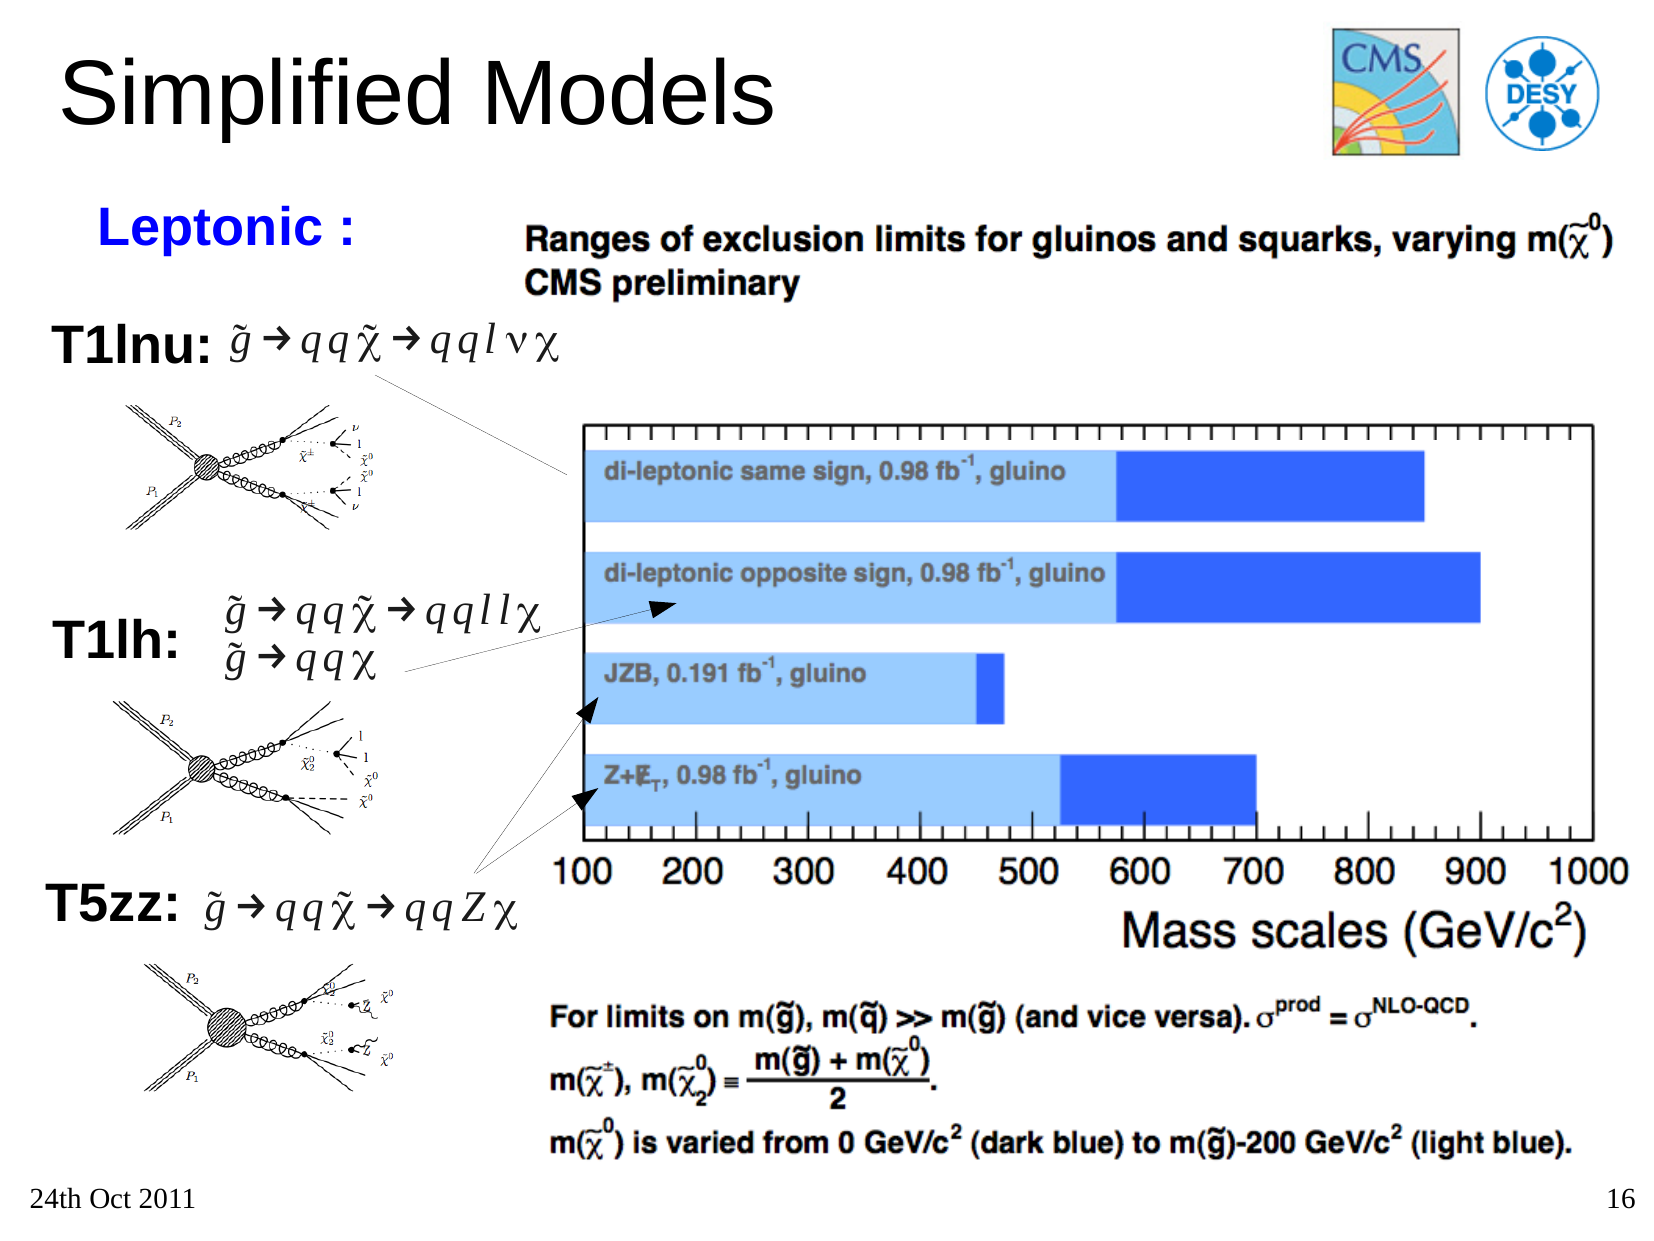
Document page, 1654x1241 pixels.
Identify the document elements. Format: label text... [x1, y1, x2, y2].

chart [229, 315, 569, 365]
title Simplified Models [58, 23, 1547, 162]
picture [567, 411, 1620, 850]
picture [1323, 21, 1474, 160]
text_box T1lh: [37, 601, 197, 678]
text_box Leptonic : [82, 188, 469, 295]
chart [211, 585, 552, 683]
picture [1484, 36, 1601, 151]
picture [515, 193, 1641, 311]
picture [127, 946, 407, 1097]
text_box T5zz: [30, 864, 197, 941]
picture [110, 383, 381, 534]
picture [534, 985, 1595, 1177]
text_box T1lnu: [36, 307, 229, 383]
chart [197, 882, 529, 933]
picture [541, 851, 1639, 970]
picture [100, 690, 389, 841]
